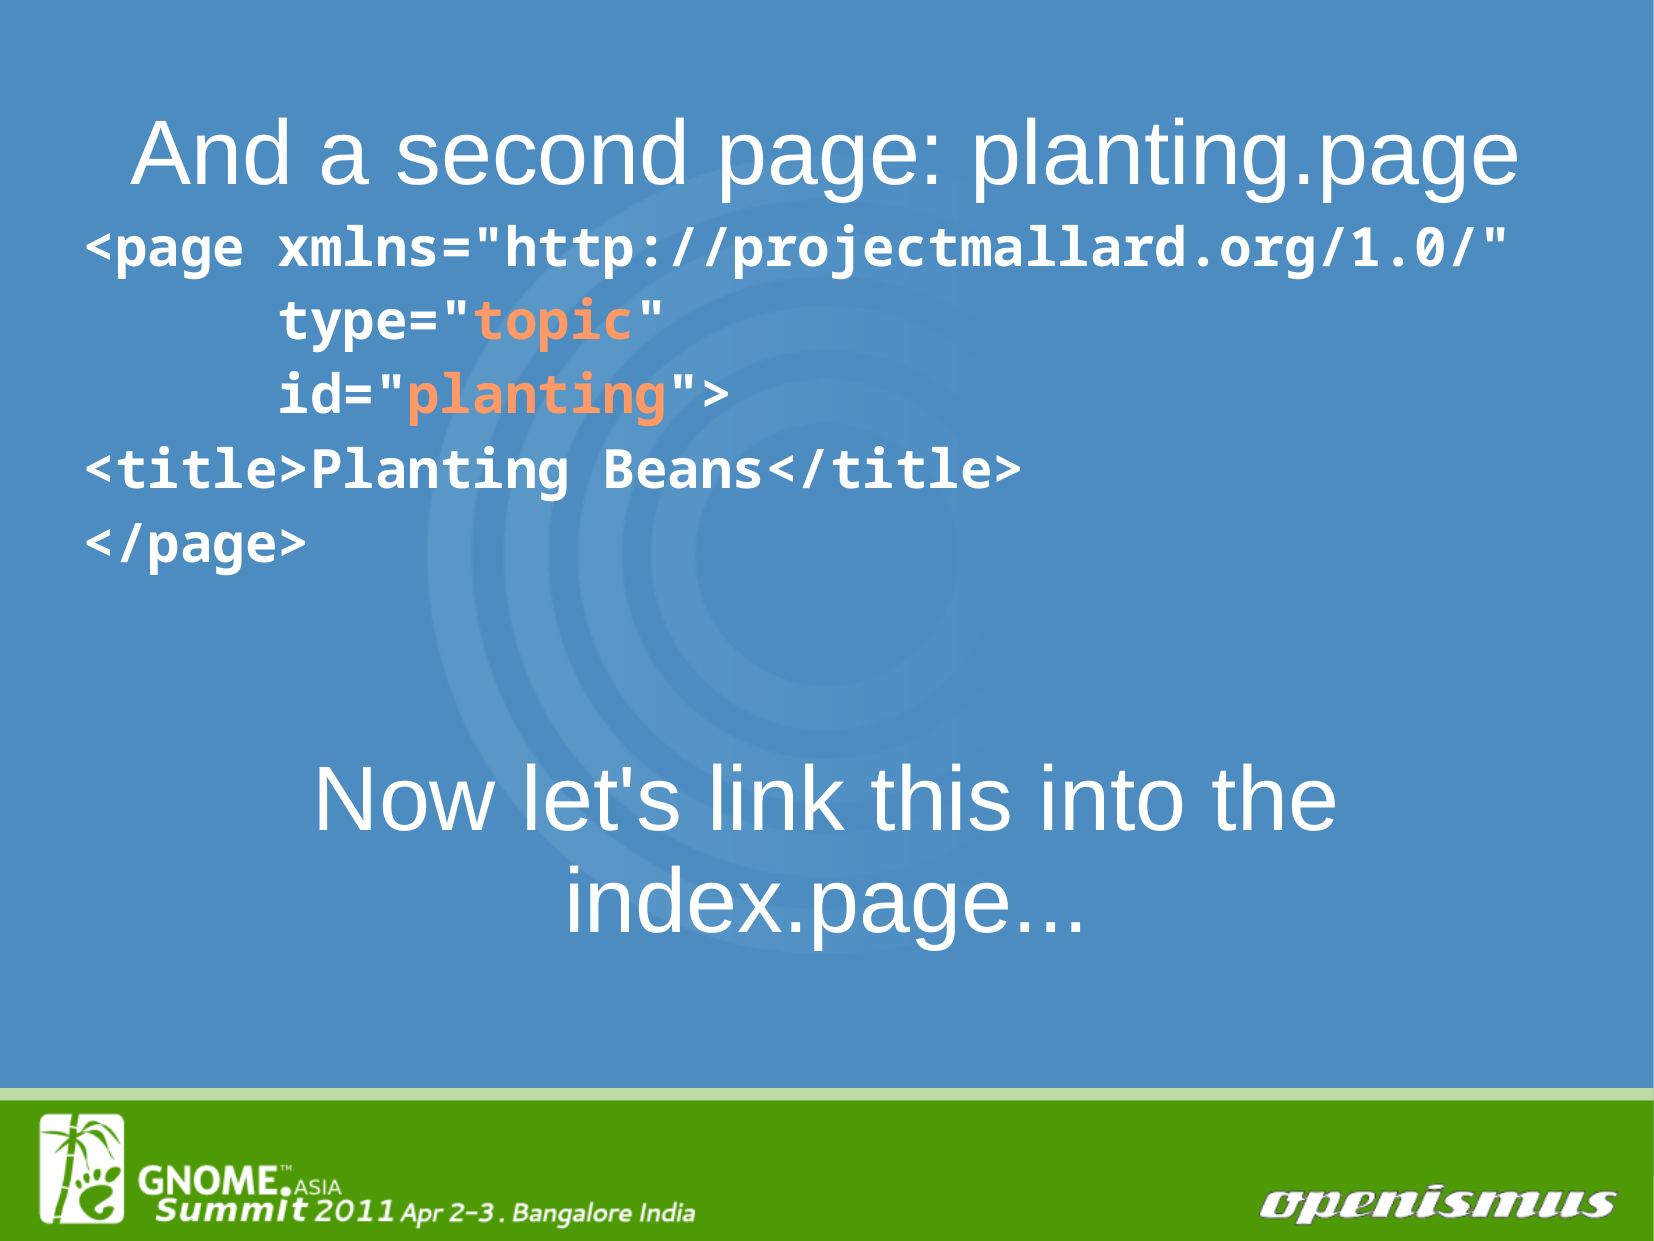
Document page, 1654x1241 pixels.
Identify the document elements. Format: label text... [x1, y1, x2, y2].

title Now let's link this into the index.page... [82, 746, 1571, 954]
subtitle <page xmlns="http://projectmallard.org/1.0/" type="topic" id="planting"> <title>Planting Beans</title> </page> [82, 219, 1571, 567]
title And a second page: planting.page [82, 49, 1571, 219]
picture [0, 0, 1654, 1241]
